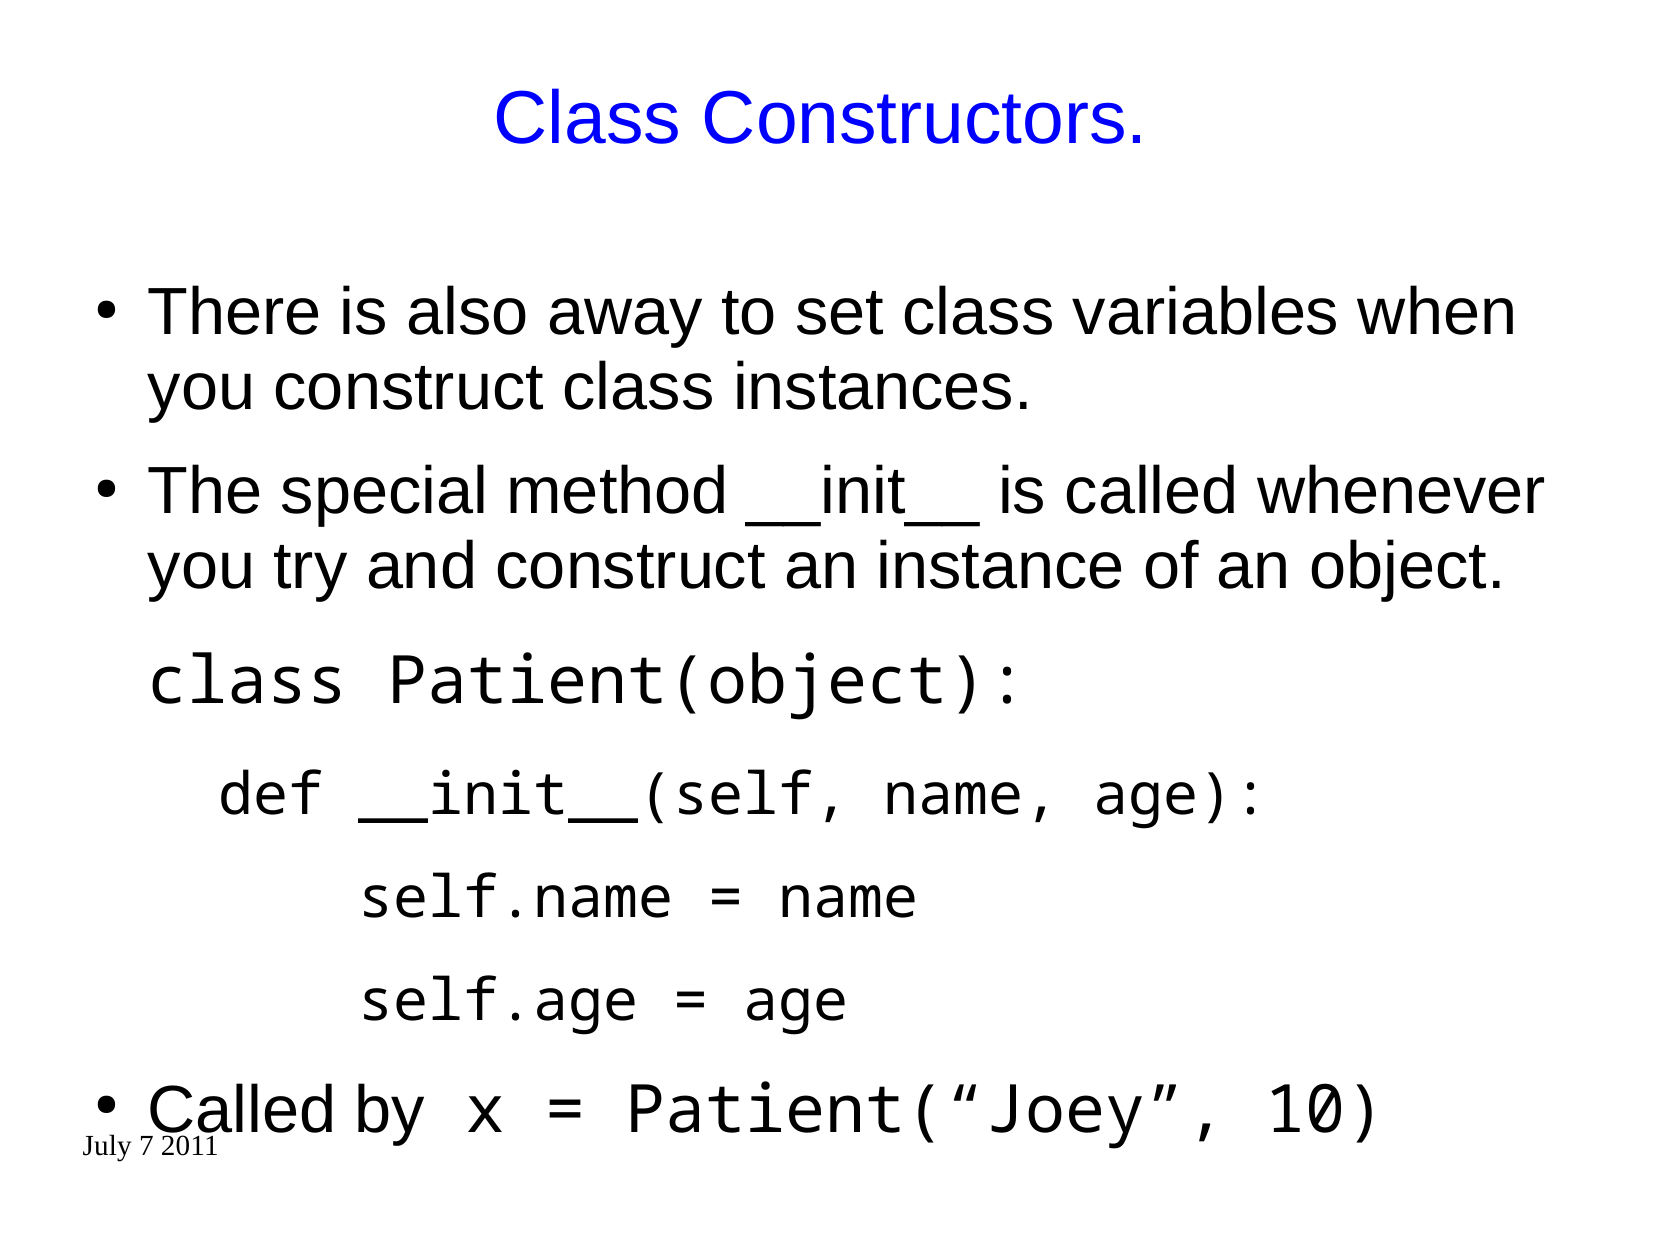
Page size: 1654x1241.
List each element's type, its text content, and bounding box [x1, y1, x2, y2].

list There is also away to set class variables when you construct class instances. The special method __init__ is called whenever you try and construct an instance of an object. class Patient(object): def __init__(self, name, age): self.name = name self.age = age Called by x = Patient(“Joey”, 10) [76, 274, 1565, 1093]
title Class Constructors. [76, 58, 1565, 178]
